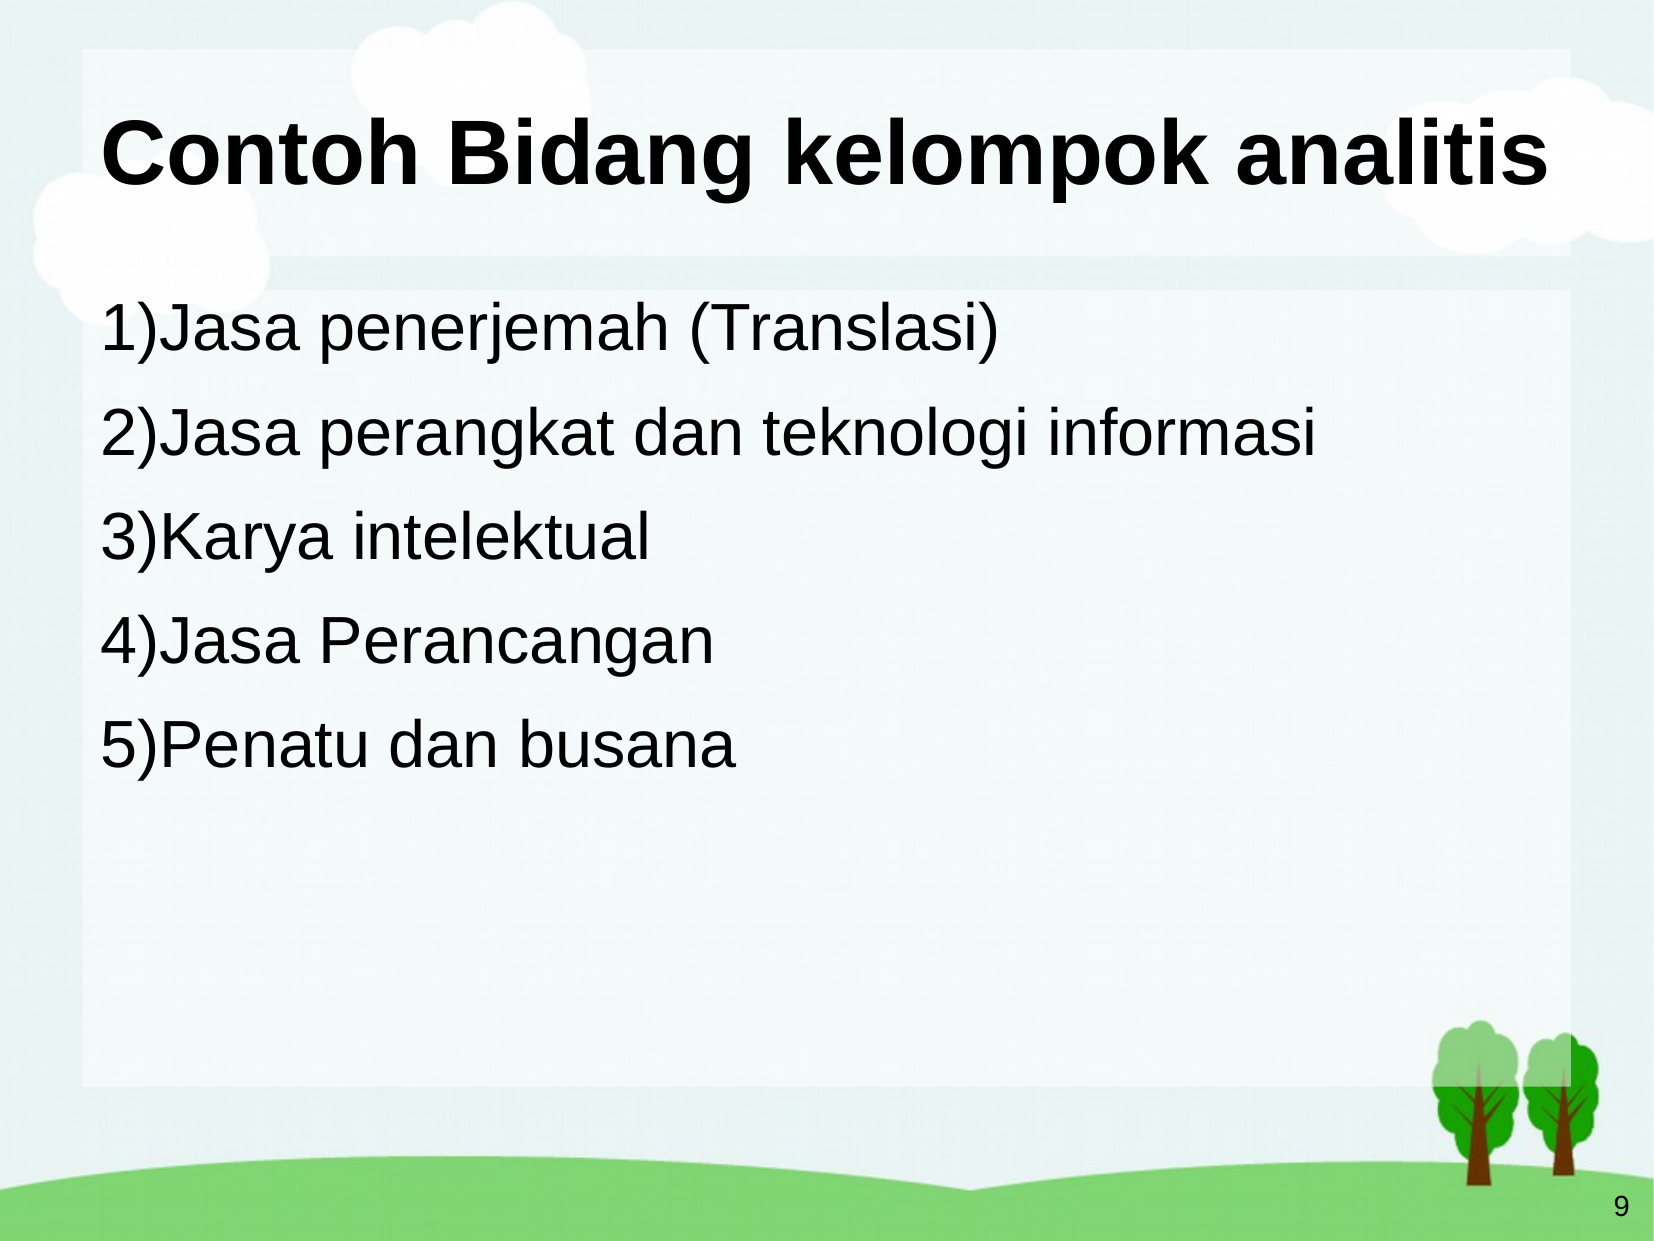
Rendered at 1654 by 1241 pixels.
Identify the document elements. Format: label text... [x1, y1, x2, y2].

title Contoh Bidang kelompok analitis [82, 49, 1571, 257]
list Jasa penerjemah (Translasi) Jasa perangkat dan teknologi informasi Karya intelektual Jasa Perancangan Penatu dan busana [82, 290, 1571, 1087]
picture [0, 0, 1654, 1241]
